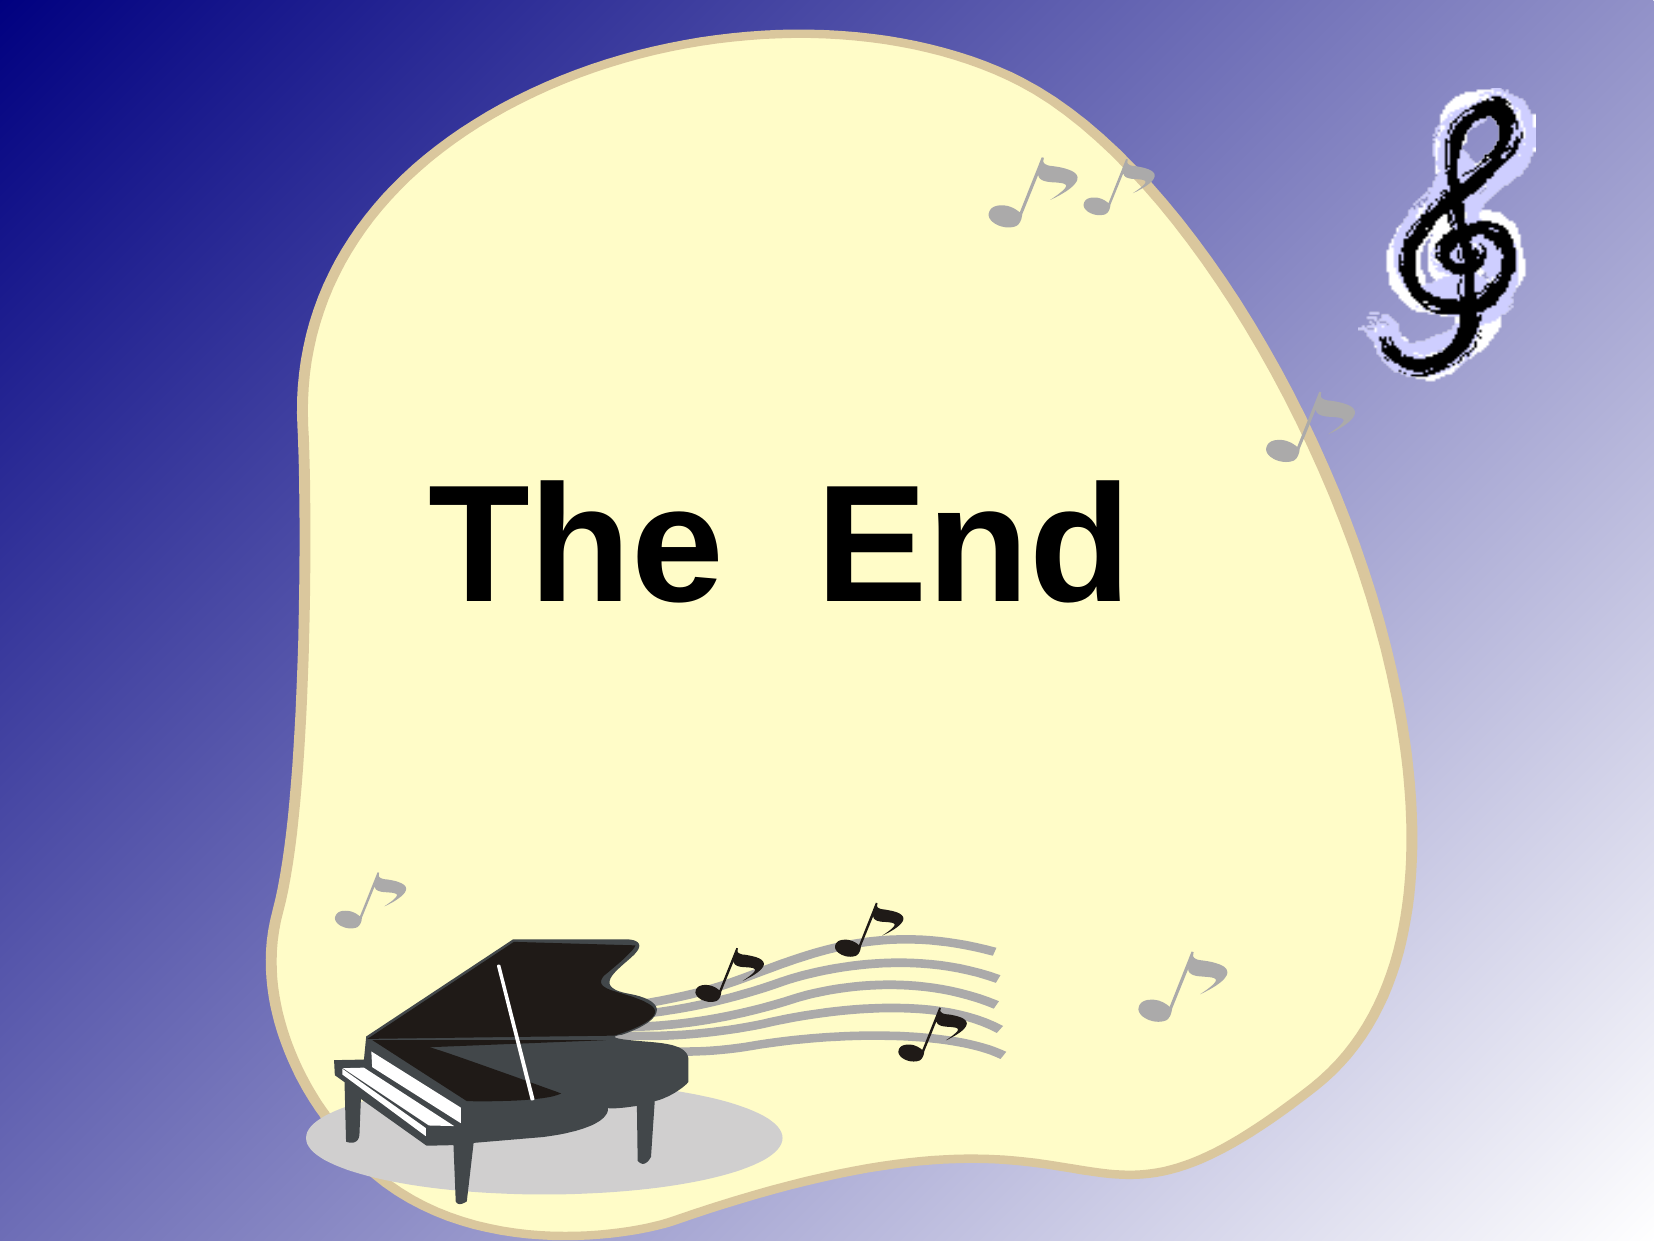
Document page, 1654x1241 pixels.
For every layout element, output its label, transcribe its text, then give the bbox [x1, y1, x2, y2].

text_box The End [413, 442, 1300, 644]
picture [265, 29, 1536, 1241]
